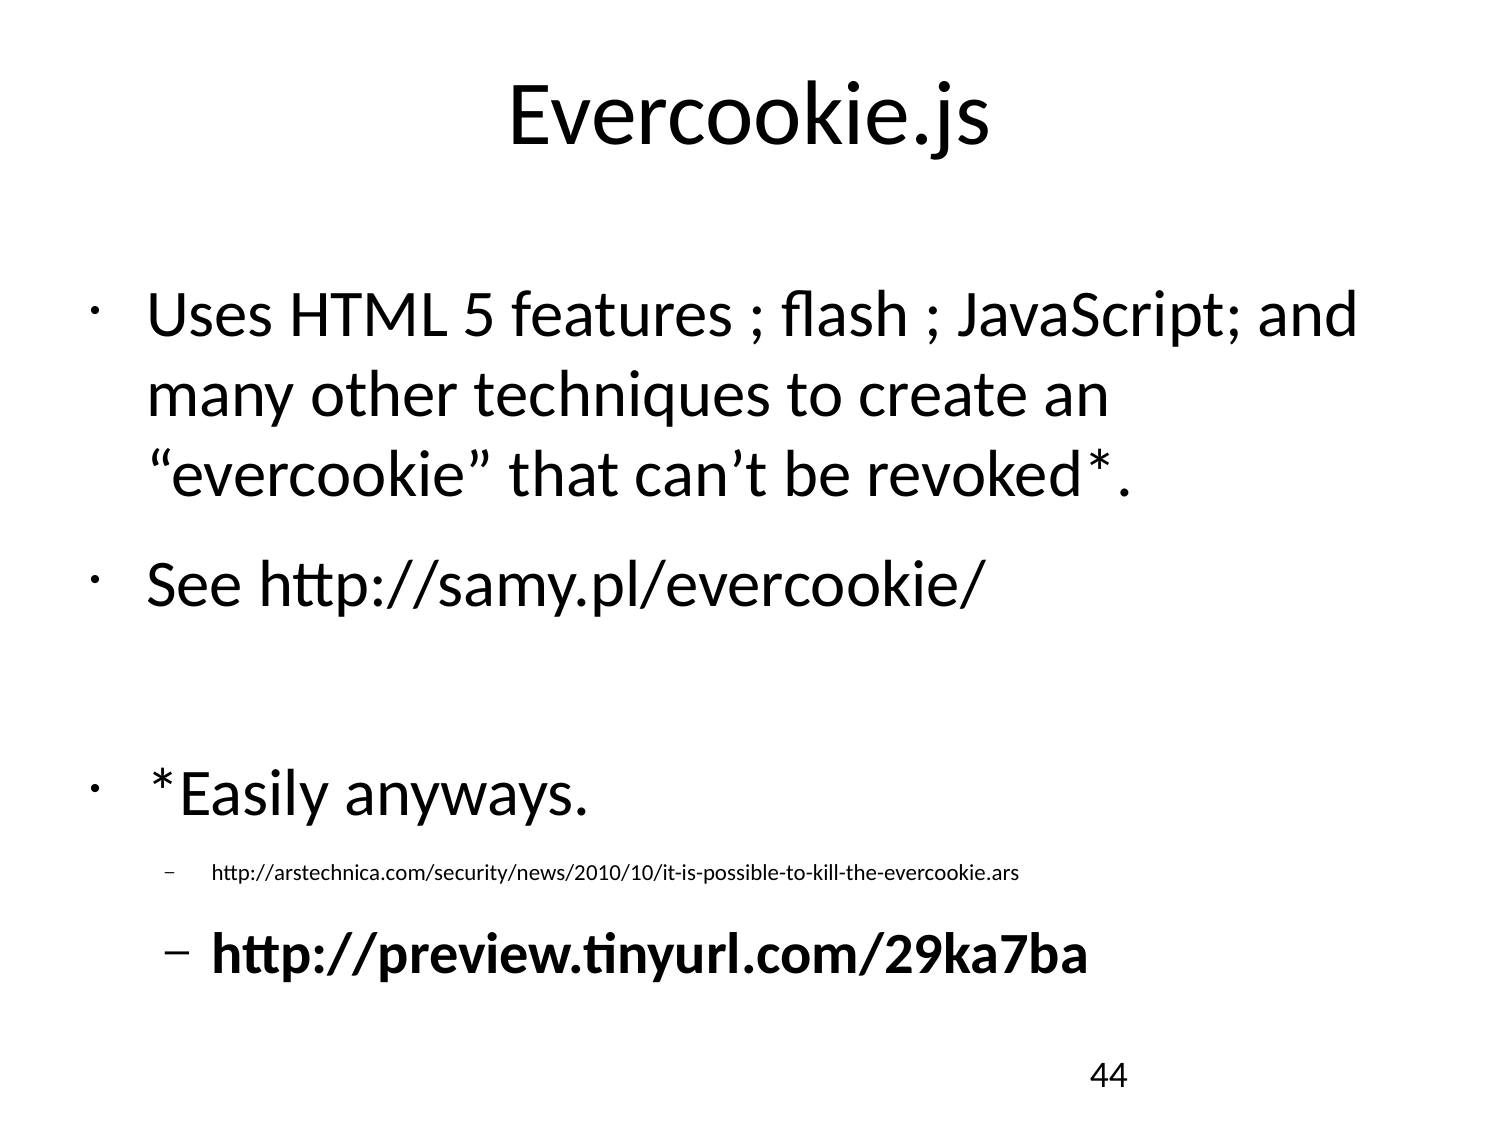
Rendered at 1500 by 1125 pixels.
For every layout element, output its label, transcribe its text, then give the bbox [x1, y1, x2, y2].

slide_number <number> [1074, 1042, 1425, 1103]
title Evercookie.js [75, 45, 1425, 233]
list Uses HTML 5 features ; flash ; JavaScript; and many other techniques to create an “evercookie” that can’t be revoked*. See http://samy.pl/evercookie/ *Easily anyways. http://arstechnica.com/security/news/2010/10/it-is-possible-to-kill-the-evercookie.ars http://preview.tinyurl.com/29ka7ba [75, 262, 1425, 1005]
